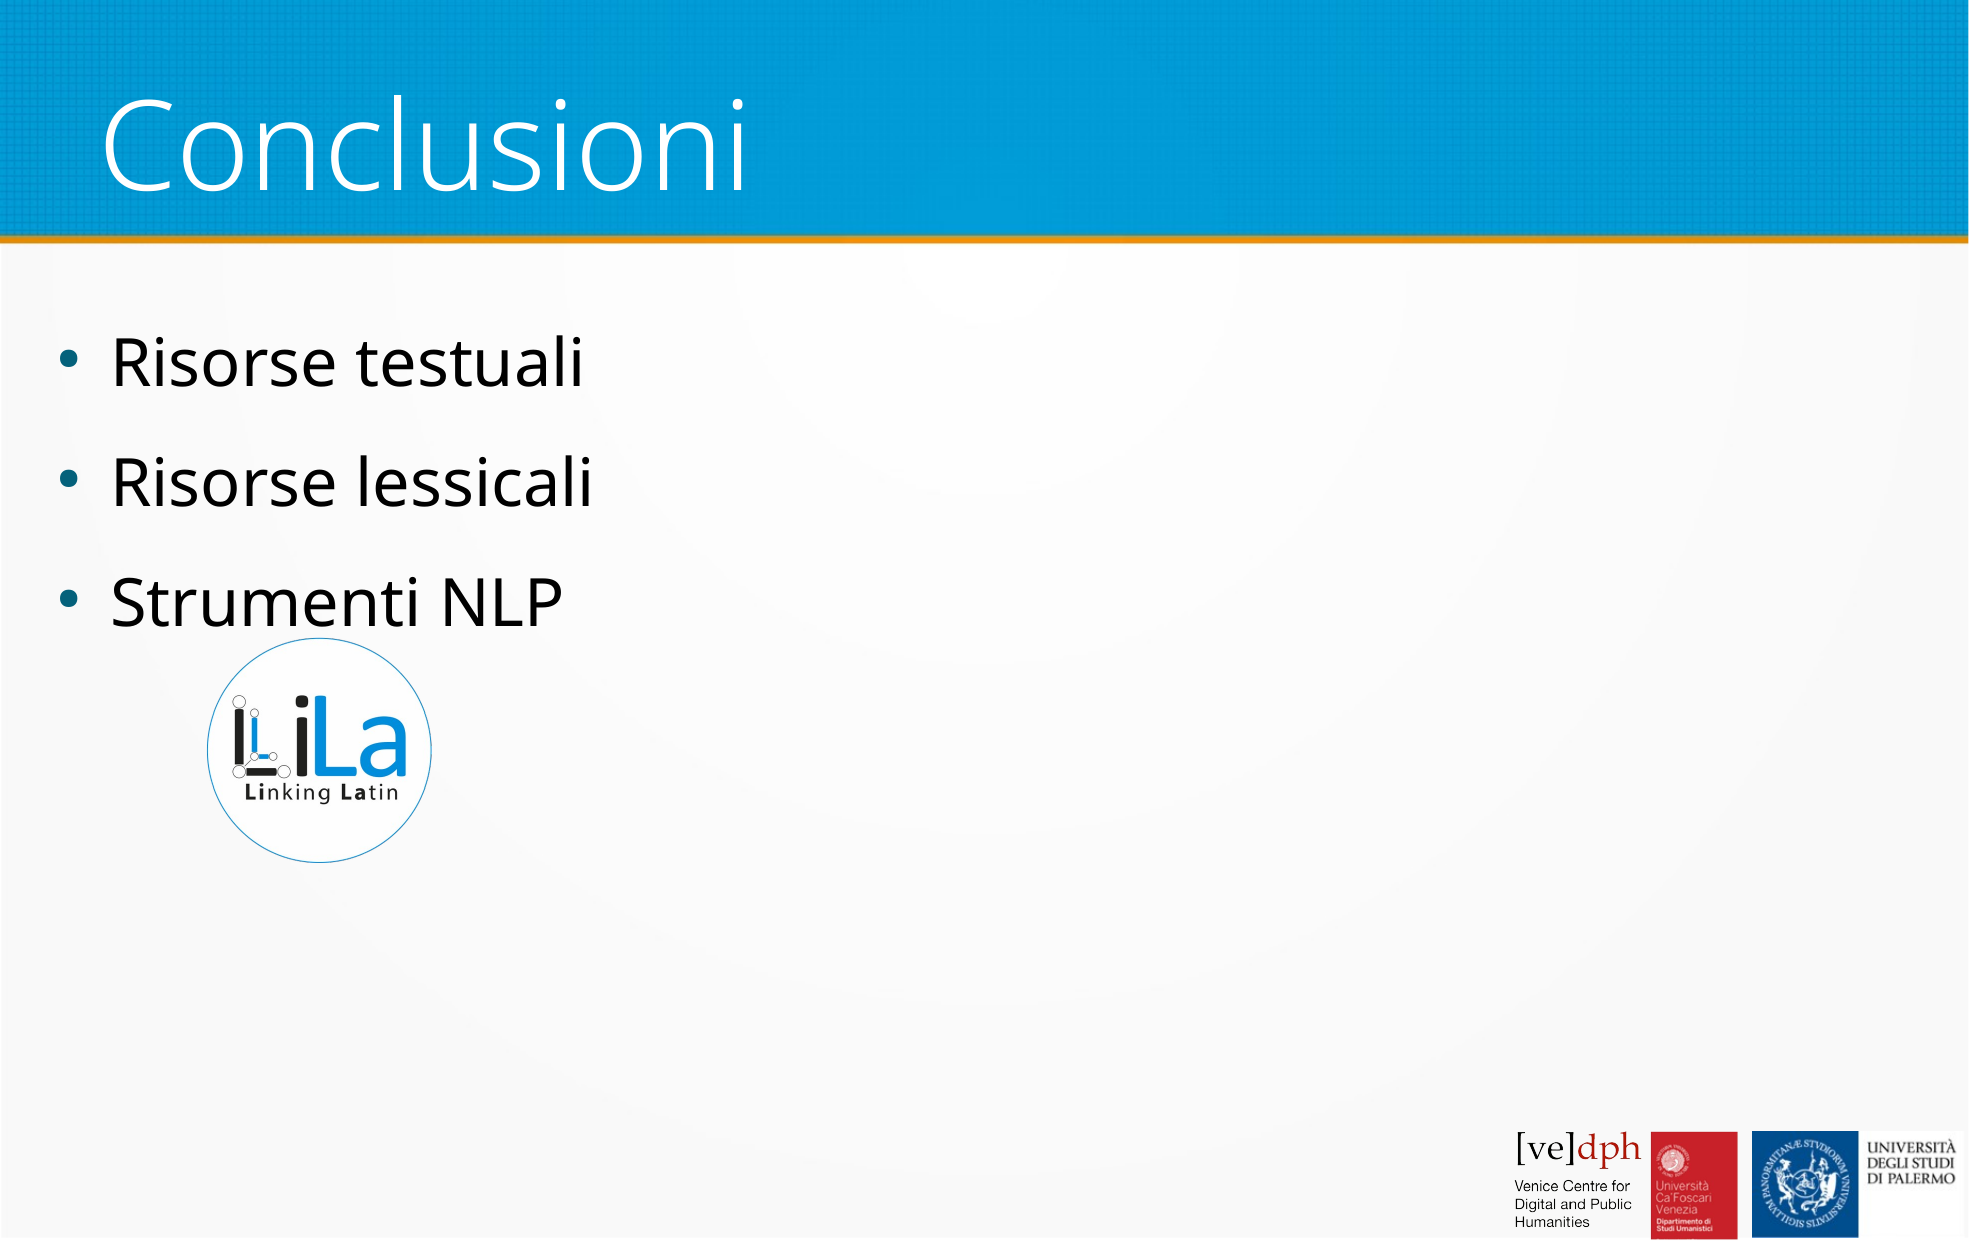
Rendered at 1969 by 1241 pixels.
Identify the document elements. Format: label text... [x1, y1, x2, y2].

title Conclusioni [98, 19, 1870, 227]
list Risorse testuali Risorse lessicali Strumenti NLP [39, 315, 899, 1081]
picture [0, 233, 1969, 1241]
